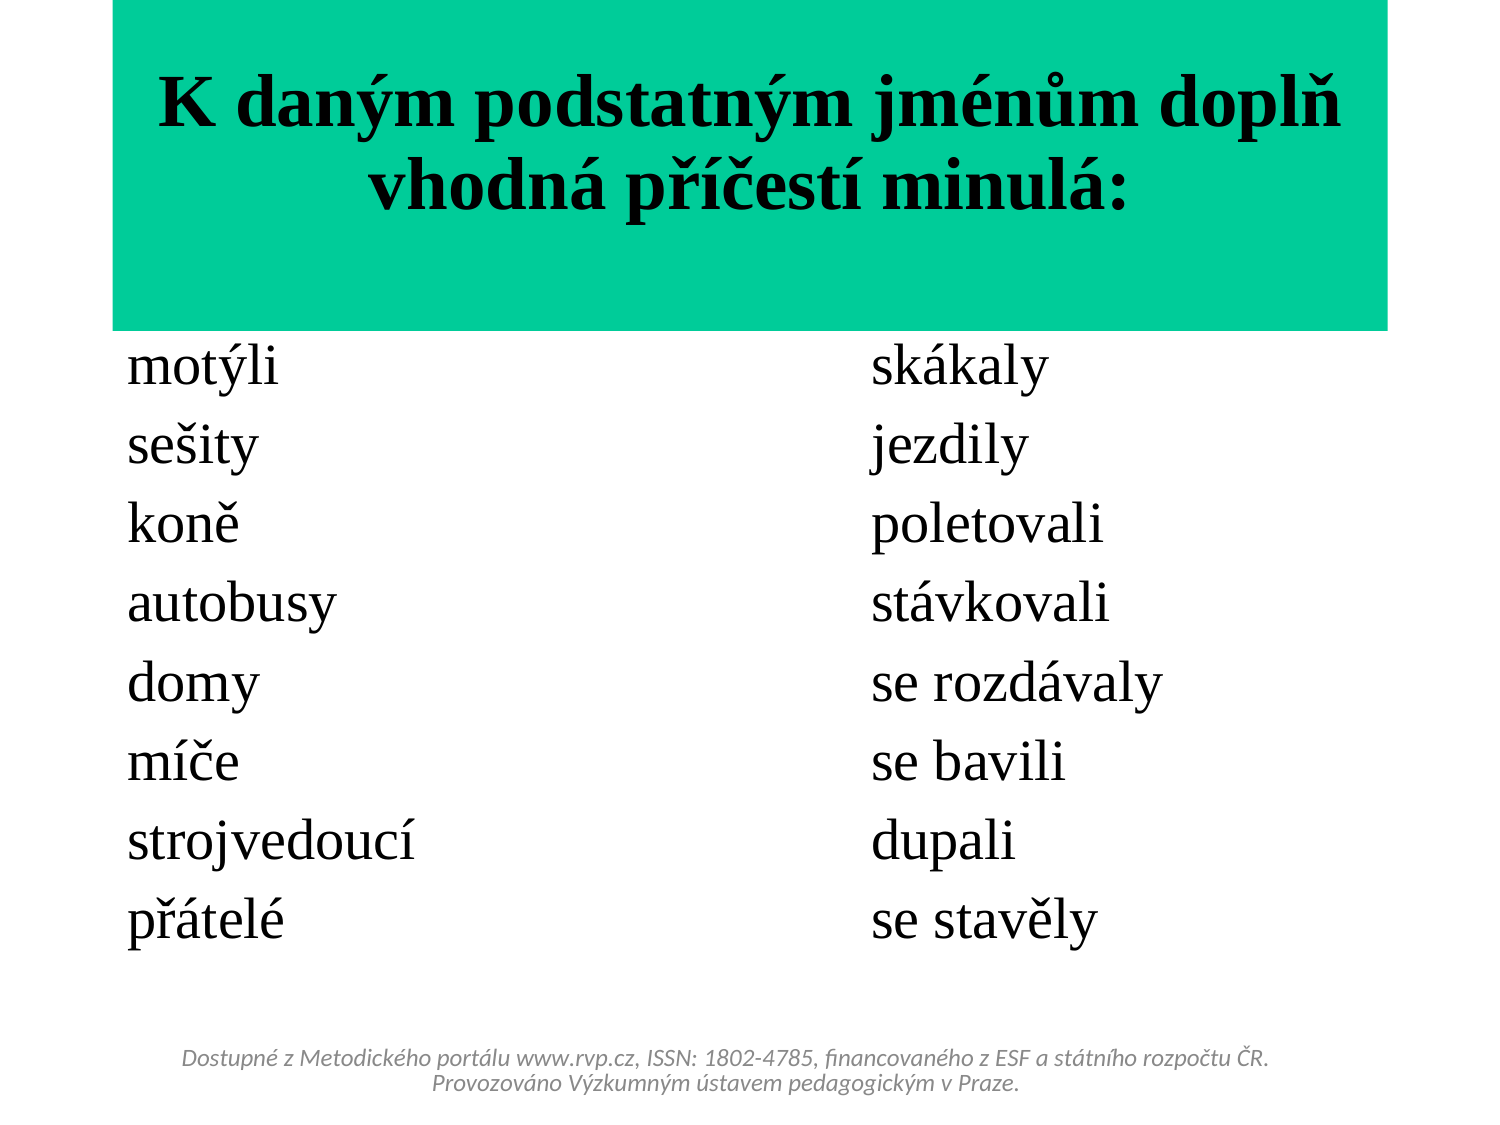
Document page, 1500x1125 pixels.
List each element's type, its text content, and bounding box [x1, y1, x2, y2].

list motýli sešity koně autobusy domy míče strojvedoucí přátelé [112, 331, 738, 1042]
text_box Dostupné z Metodického portálu www.rvp.cz, ISSN: 1802-4785, financovaného z ESF a státního rozpočtu ČR. Provozováno Výzkumným ústavem pedagogickým v Praze. [105, 1042, 1348, 1103]
title K daným podstatným jménům doplň vhodná příčestí minulá: [112, 0, 1388, 331]
list skákaly jezdily poletovali stávkovali se rozdávaly se bavili dupali se stavěly [856, 331, 1388, 1002]
